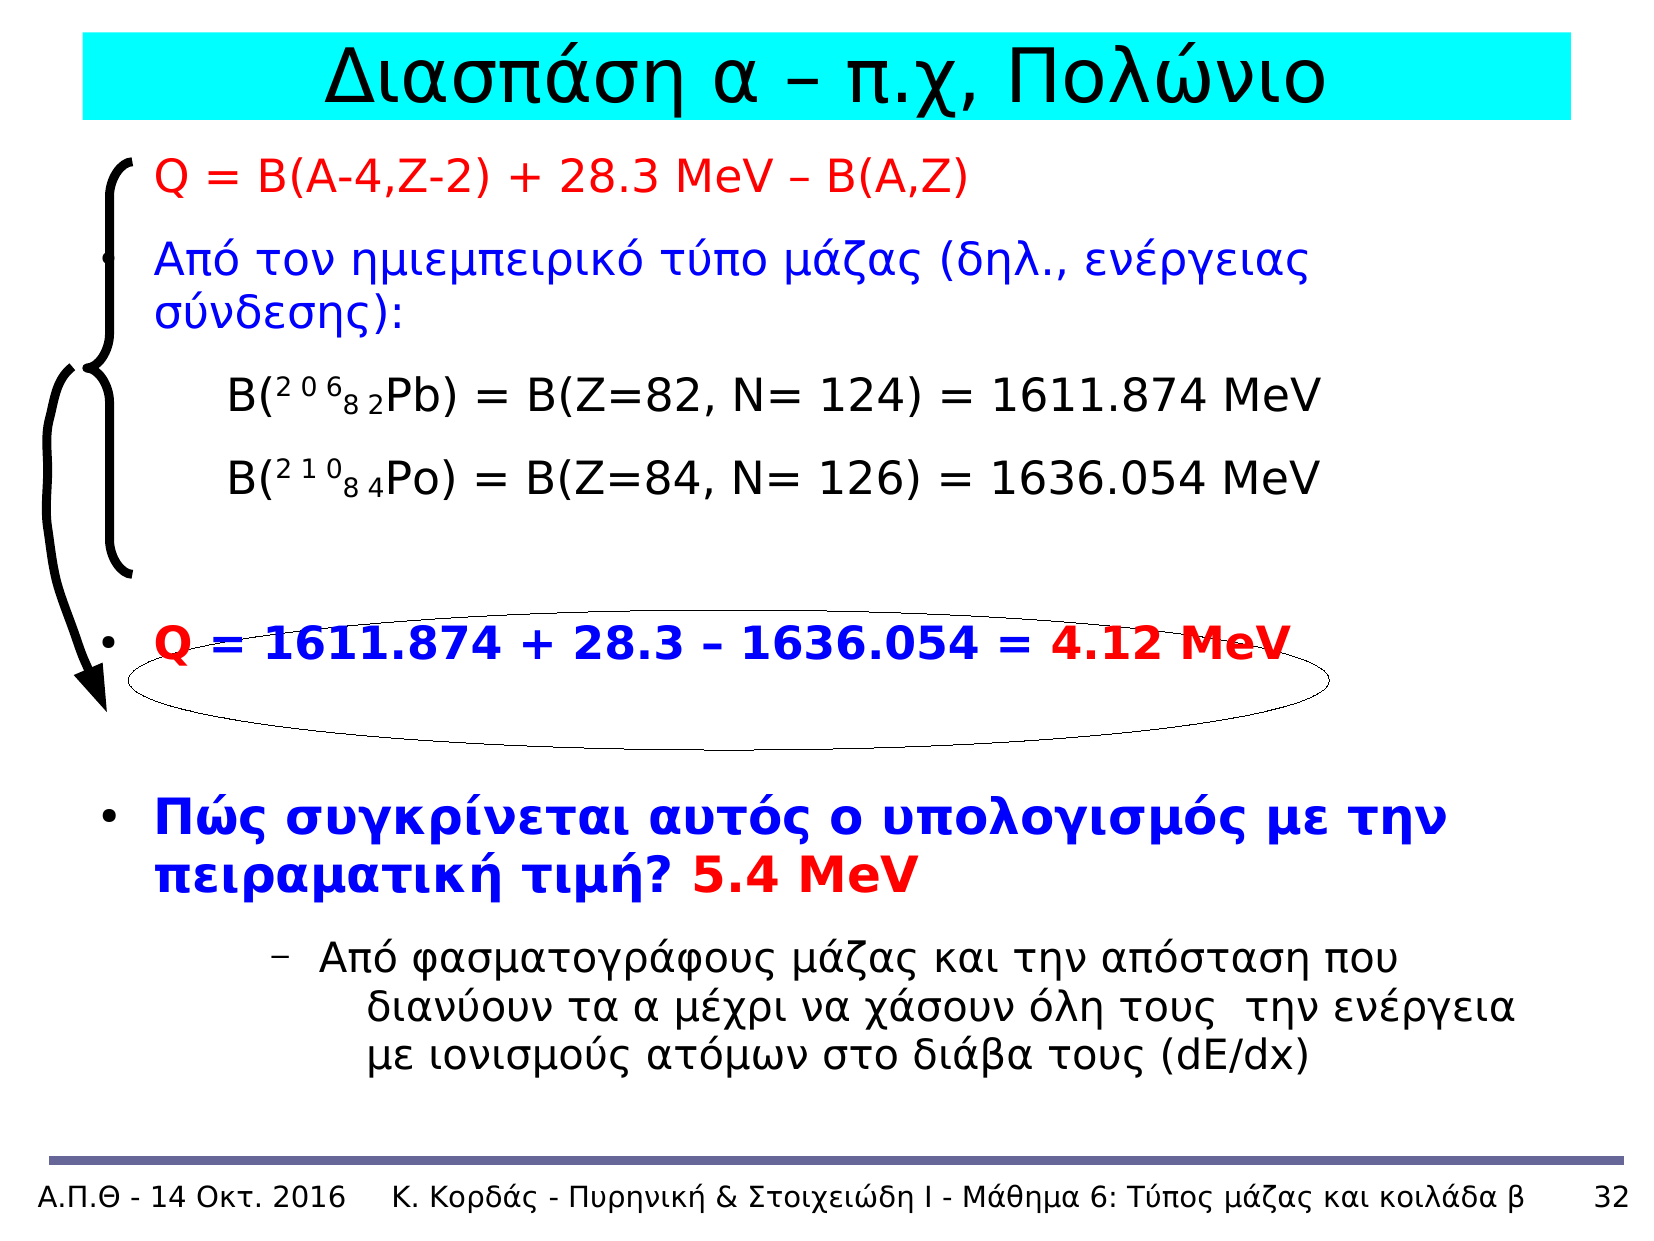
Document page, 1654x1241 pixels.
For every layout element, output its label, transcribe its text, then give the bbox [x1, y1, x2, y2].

title Διασπάση α – π.χ, Πολώνιο [82, 32, 1571, 120]
list Q = B(A-4,Z-2) + 28.3 MeV – B(A,Z) Από τον ημιεμπειρικό τύπο μάζας (δηλ., ενέργειας σύνδεσης): B(2 0 68 2Pb) = B(Z=82, N= 124) = 1611.874 MeV B(2 1 08 4Po) = B(Z=84, N= 126) = 1636.054 MeV Q = 1611.874 + 28.3 – 1636.054 = 4.12 MeV Πώς συγκρίνεται αυτός ο υπολογισμός με την πειραματική τιμή? 5.4 MeV Από φασματογράφους μάζας και την απόσταση που διανύουν τα α μέχρι να χάσουν όλη τους την ενέργεια με ιονισμούς ατόμων στο διάβα τους (dE/dx) [82, 150, 1571, 1116]
